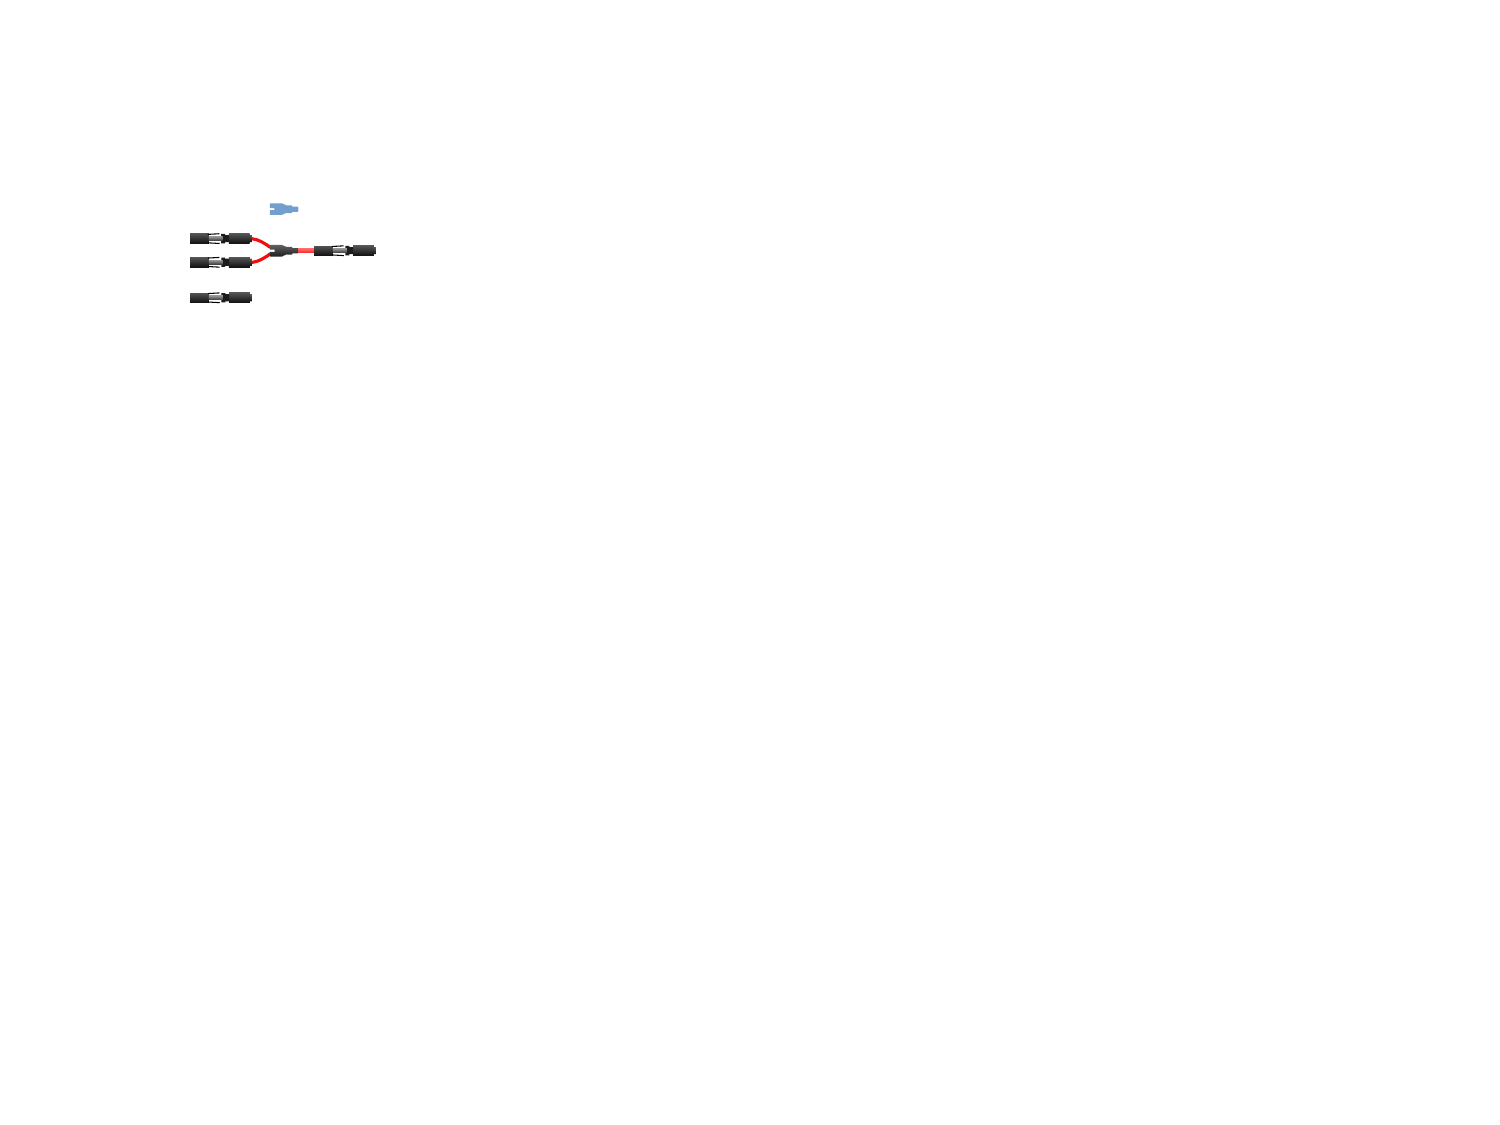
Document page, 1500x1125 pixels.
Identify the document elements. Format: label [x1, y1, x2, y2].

text_box [269, 244, 377, 257]
text_box [190, 233, 253, 244]
text_box [190, 292, 253, 303]
text_box [269, 203, 299, 216]
text_box [190, 257, 253, 268]
